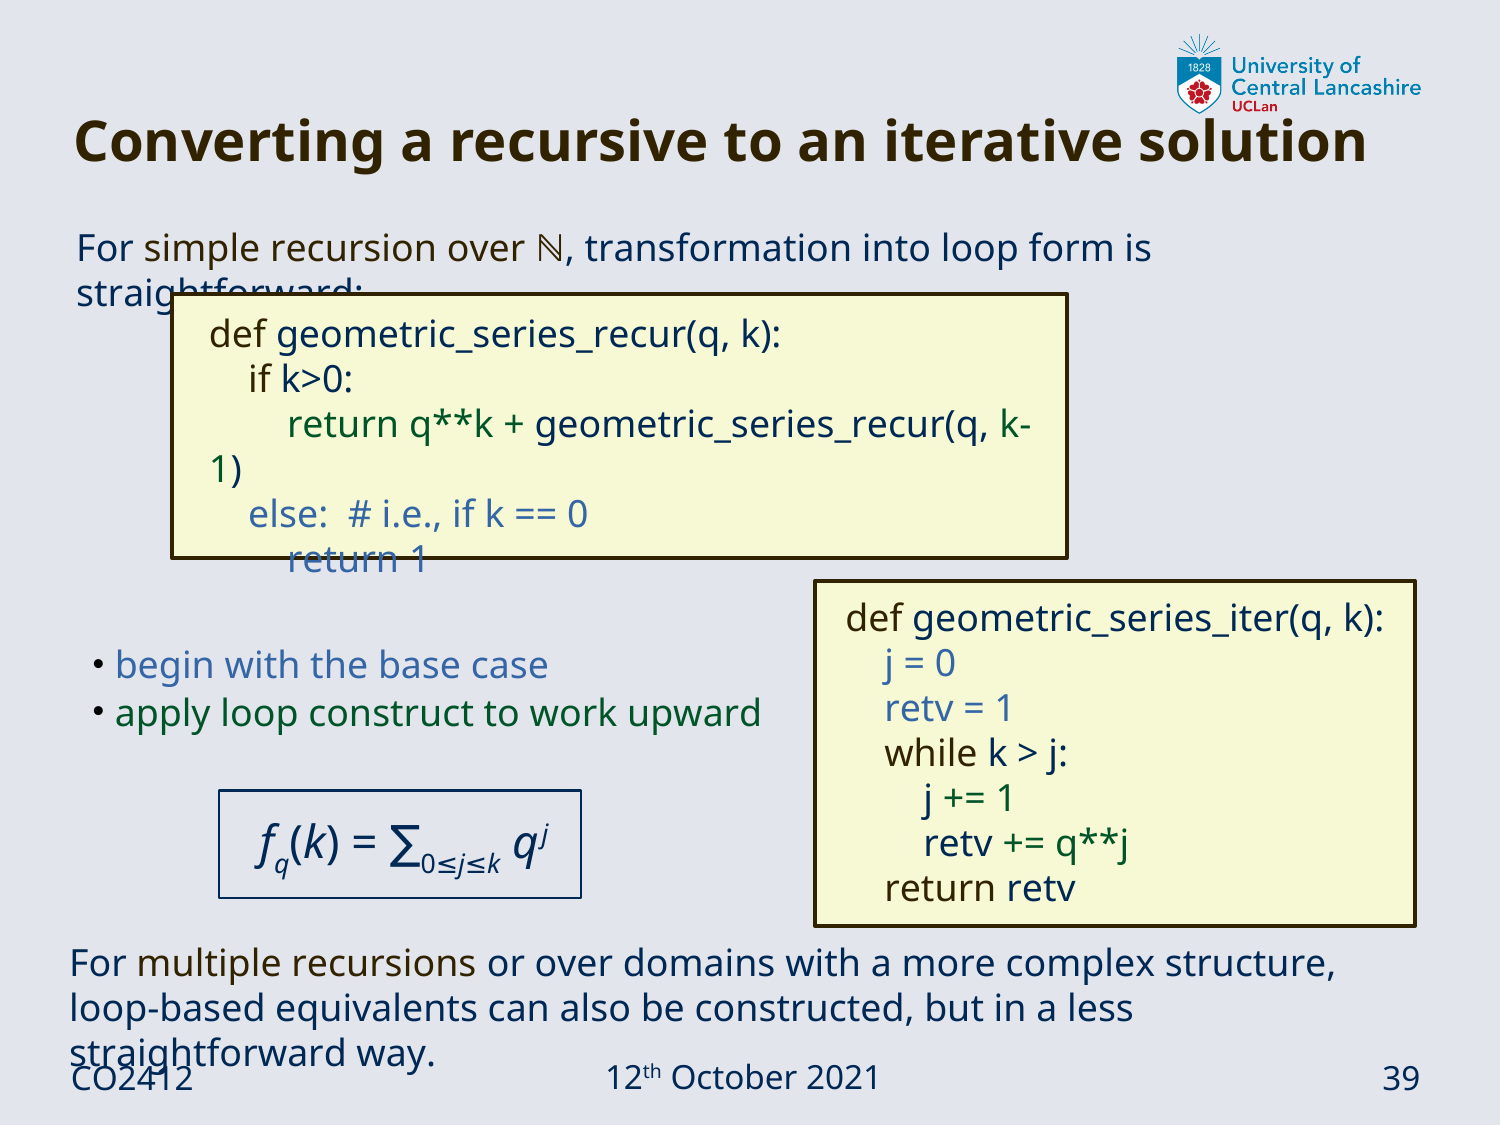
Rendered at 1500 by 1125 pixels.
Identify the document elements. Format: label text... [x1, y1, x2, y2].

text_box begin with the base case apply loop construct to work upward [75, 634, 815, 742]
picture [1177, 34, 1421, 93]
text_box def geometric_series_iter(q, k): j = 0 retv = 1 while k > j: j += 1 retv += q**j return retv [830, 586, 1401, 917]
text_box def geometric_series_recur(q, k): if k>0: return q**k + geometric_series_recur(q, k-1) else: # i.e., if k == 0 return 1 [194, 302, 1072, 557]
text_box fq(k) = ∑0≤j≤k q j [244, 804, 575, 887]
text_box For multiple recursions or over domains with a more complex structure, loop-based equivalents can also be constructed, but in a less straightforward way. [52, 931, 1418, 1037]
text_box For simple recursion over ℕ, transformation into loop form is straightforward: [59, 216, 1425, 277]
title Converting a recursive to an iterative solution [58, 93, 1475, 186]
text_box [171, 293, 1067, 558]
text_box [815, 580, 1415, 927]
